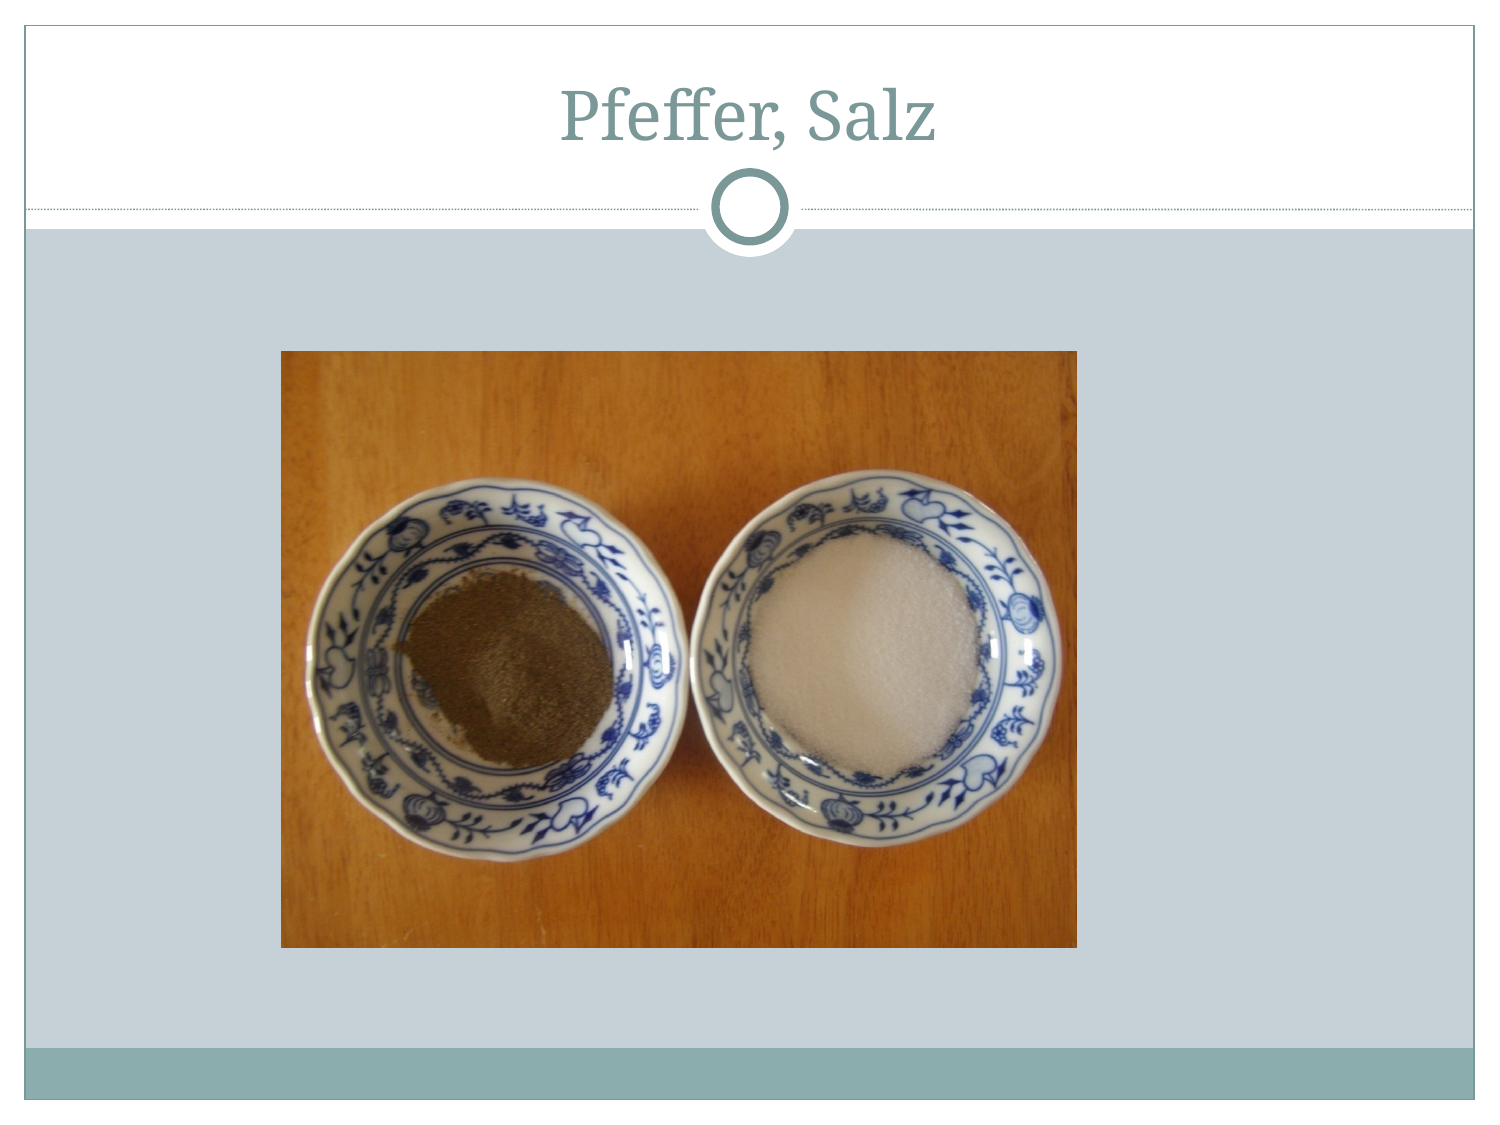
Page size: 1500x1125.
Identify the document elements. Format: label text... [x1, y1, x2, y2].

title Pfeffer, Salz [49, 37, 1450, 162]
picture [281, 351, 1077, 949]
